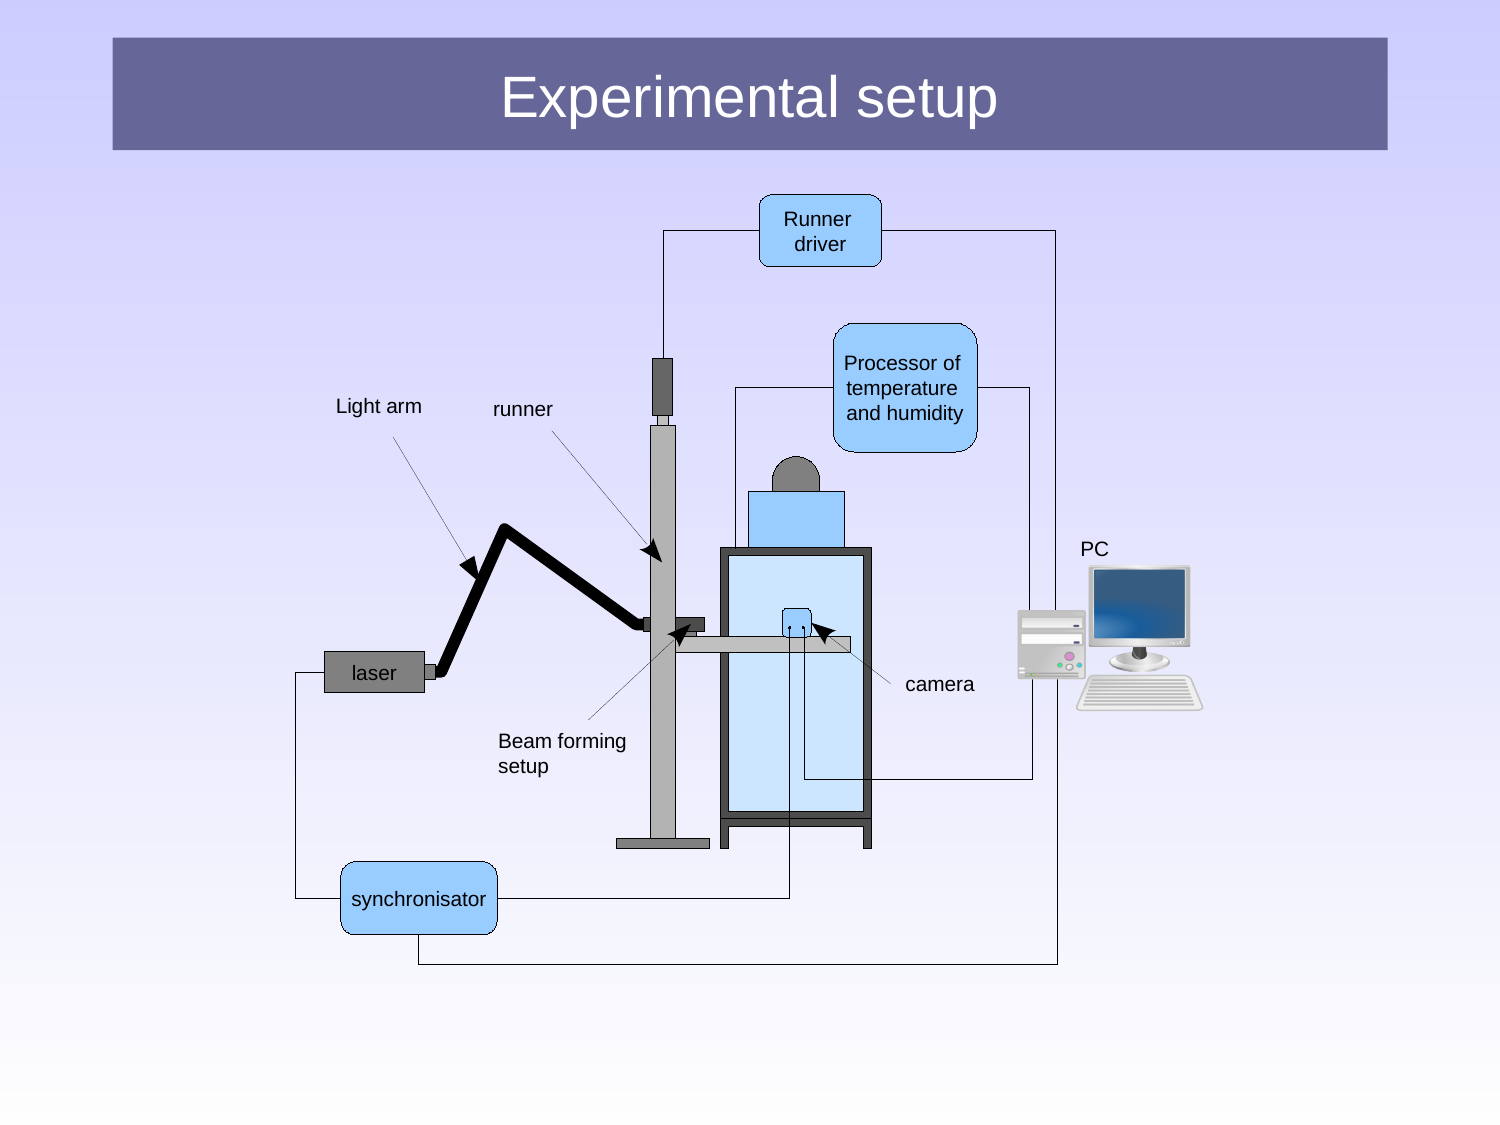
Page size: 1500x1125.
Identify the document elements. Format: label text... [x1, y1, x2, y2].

text_box camera [890, 663, 960, 704]
text_box laser [324, 651, 425, 693]
picture [960, 531, 1270, 751]
text_box [643, 358, 872, 849]
text_box Processor of temperature and humidity [833, 323, 978, 453]
text_box runner [478, 387, 626, 431]
text_box [425, 664, 436, 680]
text_box Light arm [321, 384, 465, 437]
text_box Runner driver [759, 194, 882, 267]
text_box Beam forming setup [483, 720, 693, 785]
text_box synchronisator [340, 861, 498, 935]
text_box [616, 785, 710, 849]
text_box Experimental setup [112, 37, 1388, 151]
